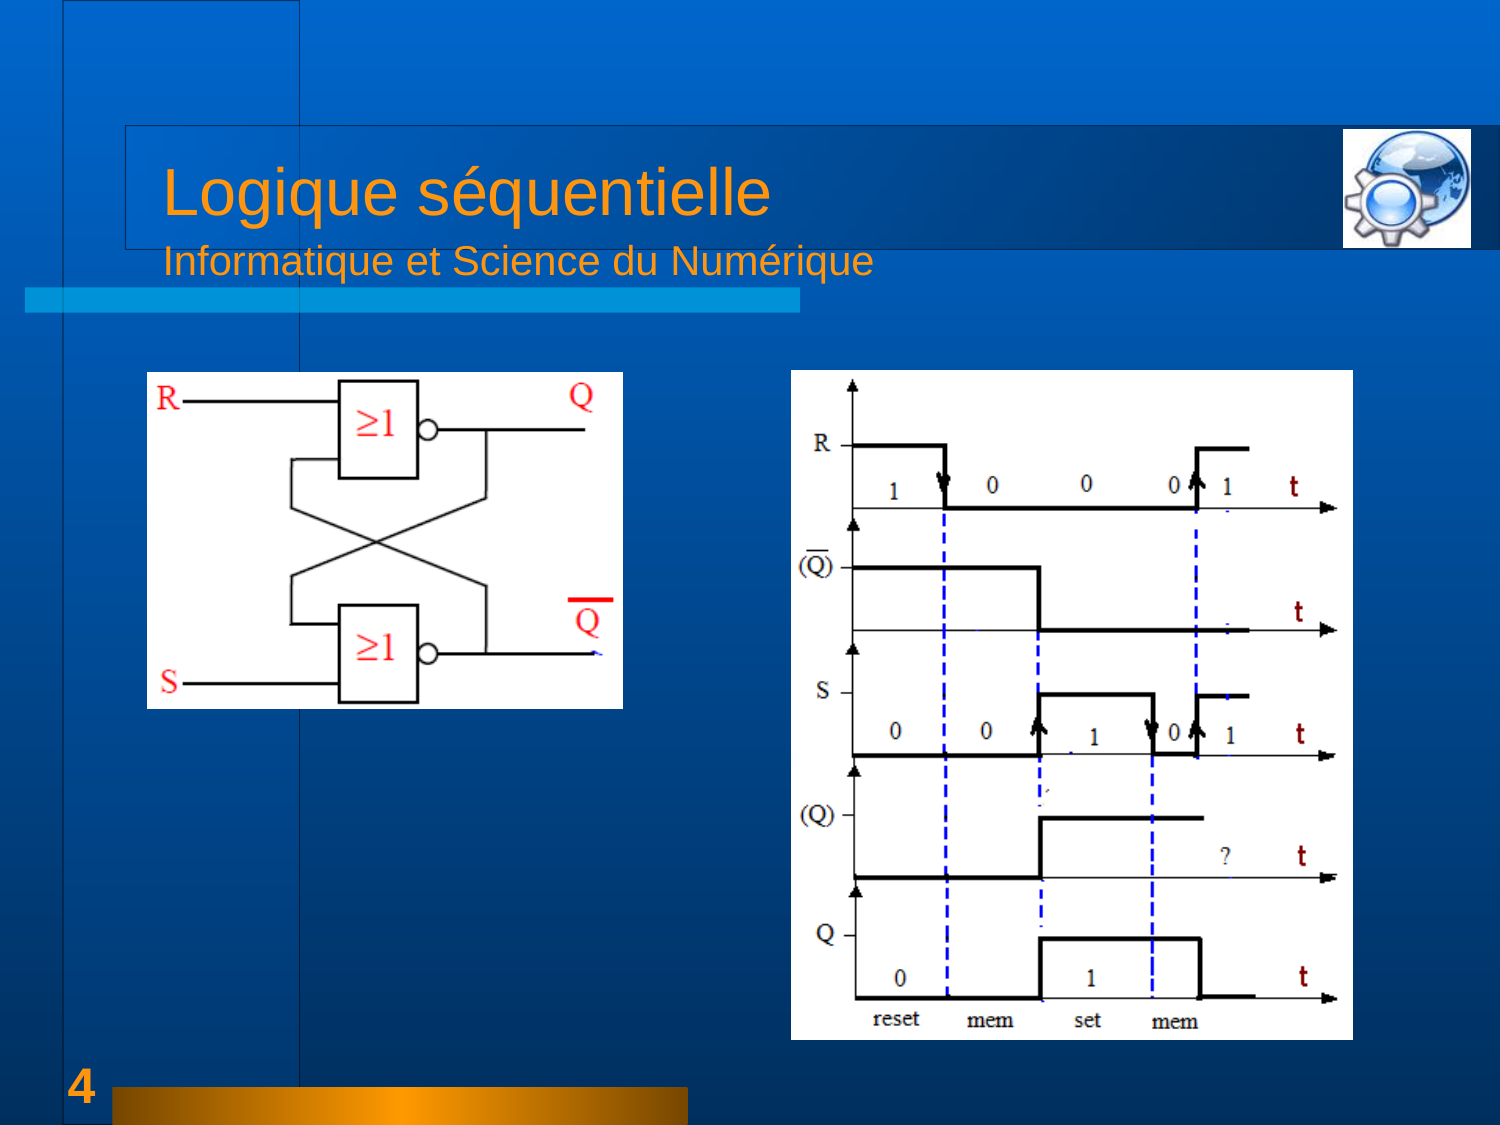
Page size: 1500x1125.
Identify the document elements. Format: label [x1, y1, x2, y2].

picture [1343, 129, 1471, 248]
picture [791, 370, 1353, 1040]
picture [147, 372, 623, 709]
